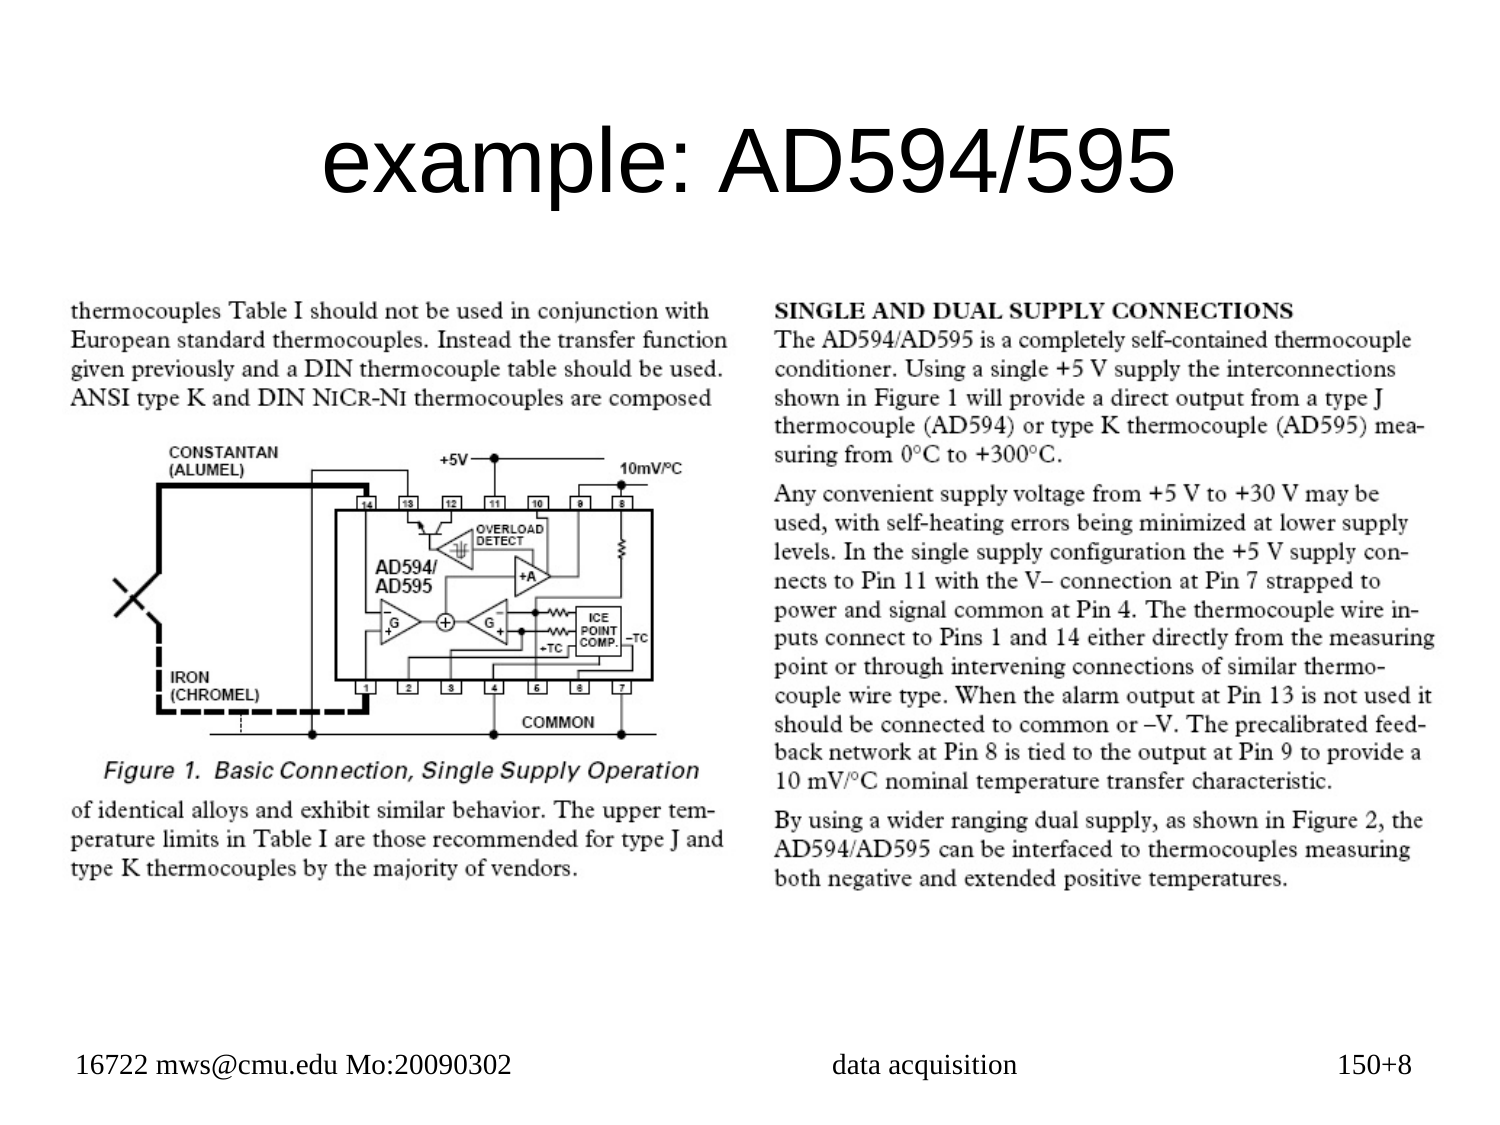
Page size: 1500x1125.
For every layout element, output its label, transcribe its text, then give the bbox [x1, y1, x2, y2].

text_box example: AD594/595 [112, 62, 1388, 250]
picture [62, 287, 1446, 911]
